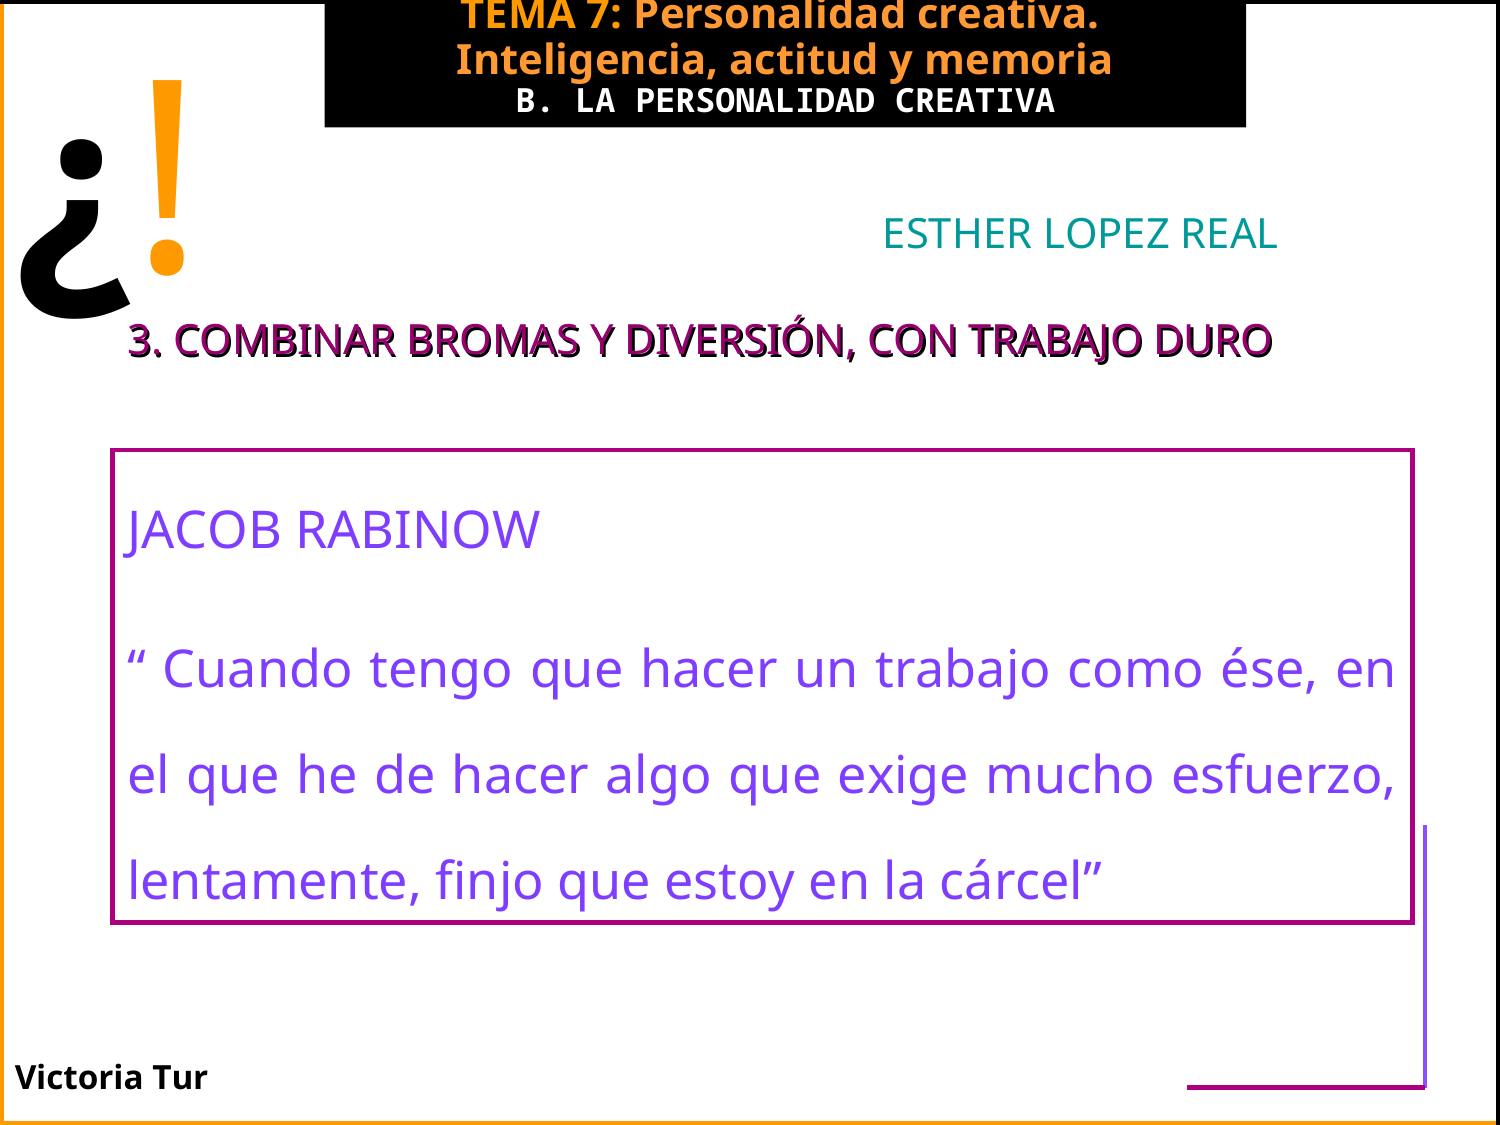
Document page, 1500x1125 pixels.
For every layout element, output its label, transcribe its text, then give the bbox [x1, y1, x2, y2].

text_box 3. COMBINAR BROMAS Y DIVERSIÓN, CON TRABAJO DURO [112, 302, 1375, 458]
text_box ESTHER LOPEZ REAL [702, 196, 1459, 269]
text_box JACOB RABINOW “ Cuando tengo que hacer un trabajo como ése, en el que he de hacer algo que exige mucho esfuerzo, lentamente, finjo que estoy en la cárcel” [112, 450, 1413, 923]
